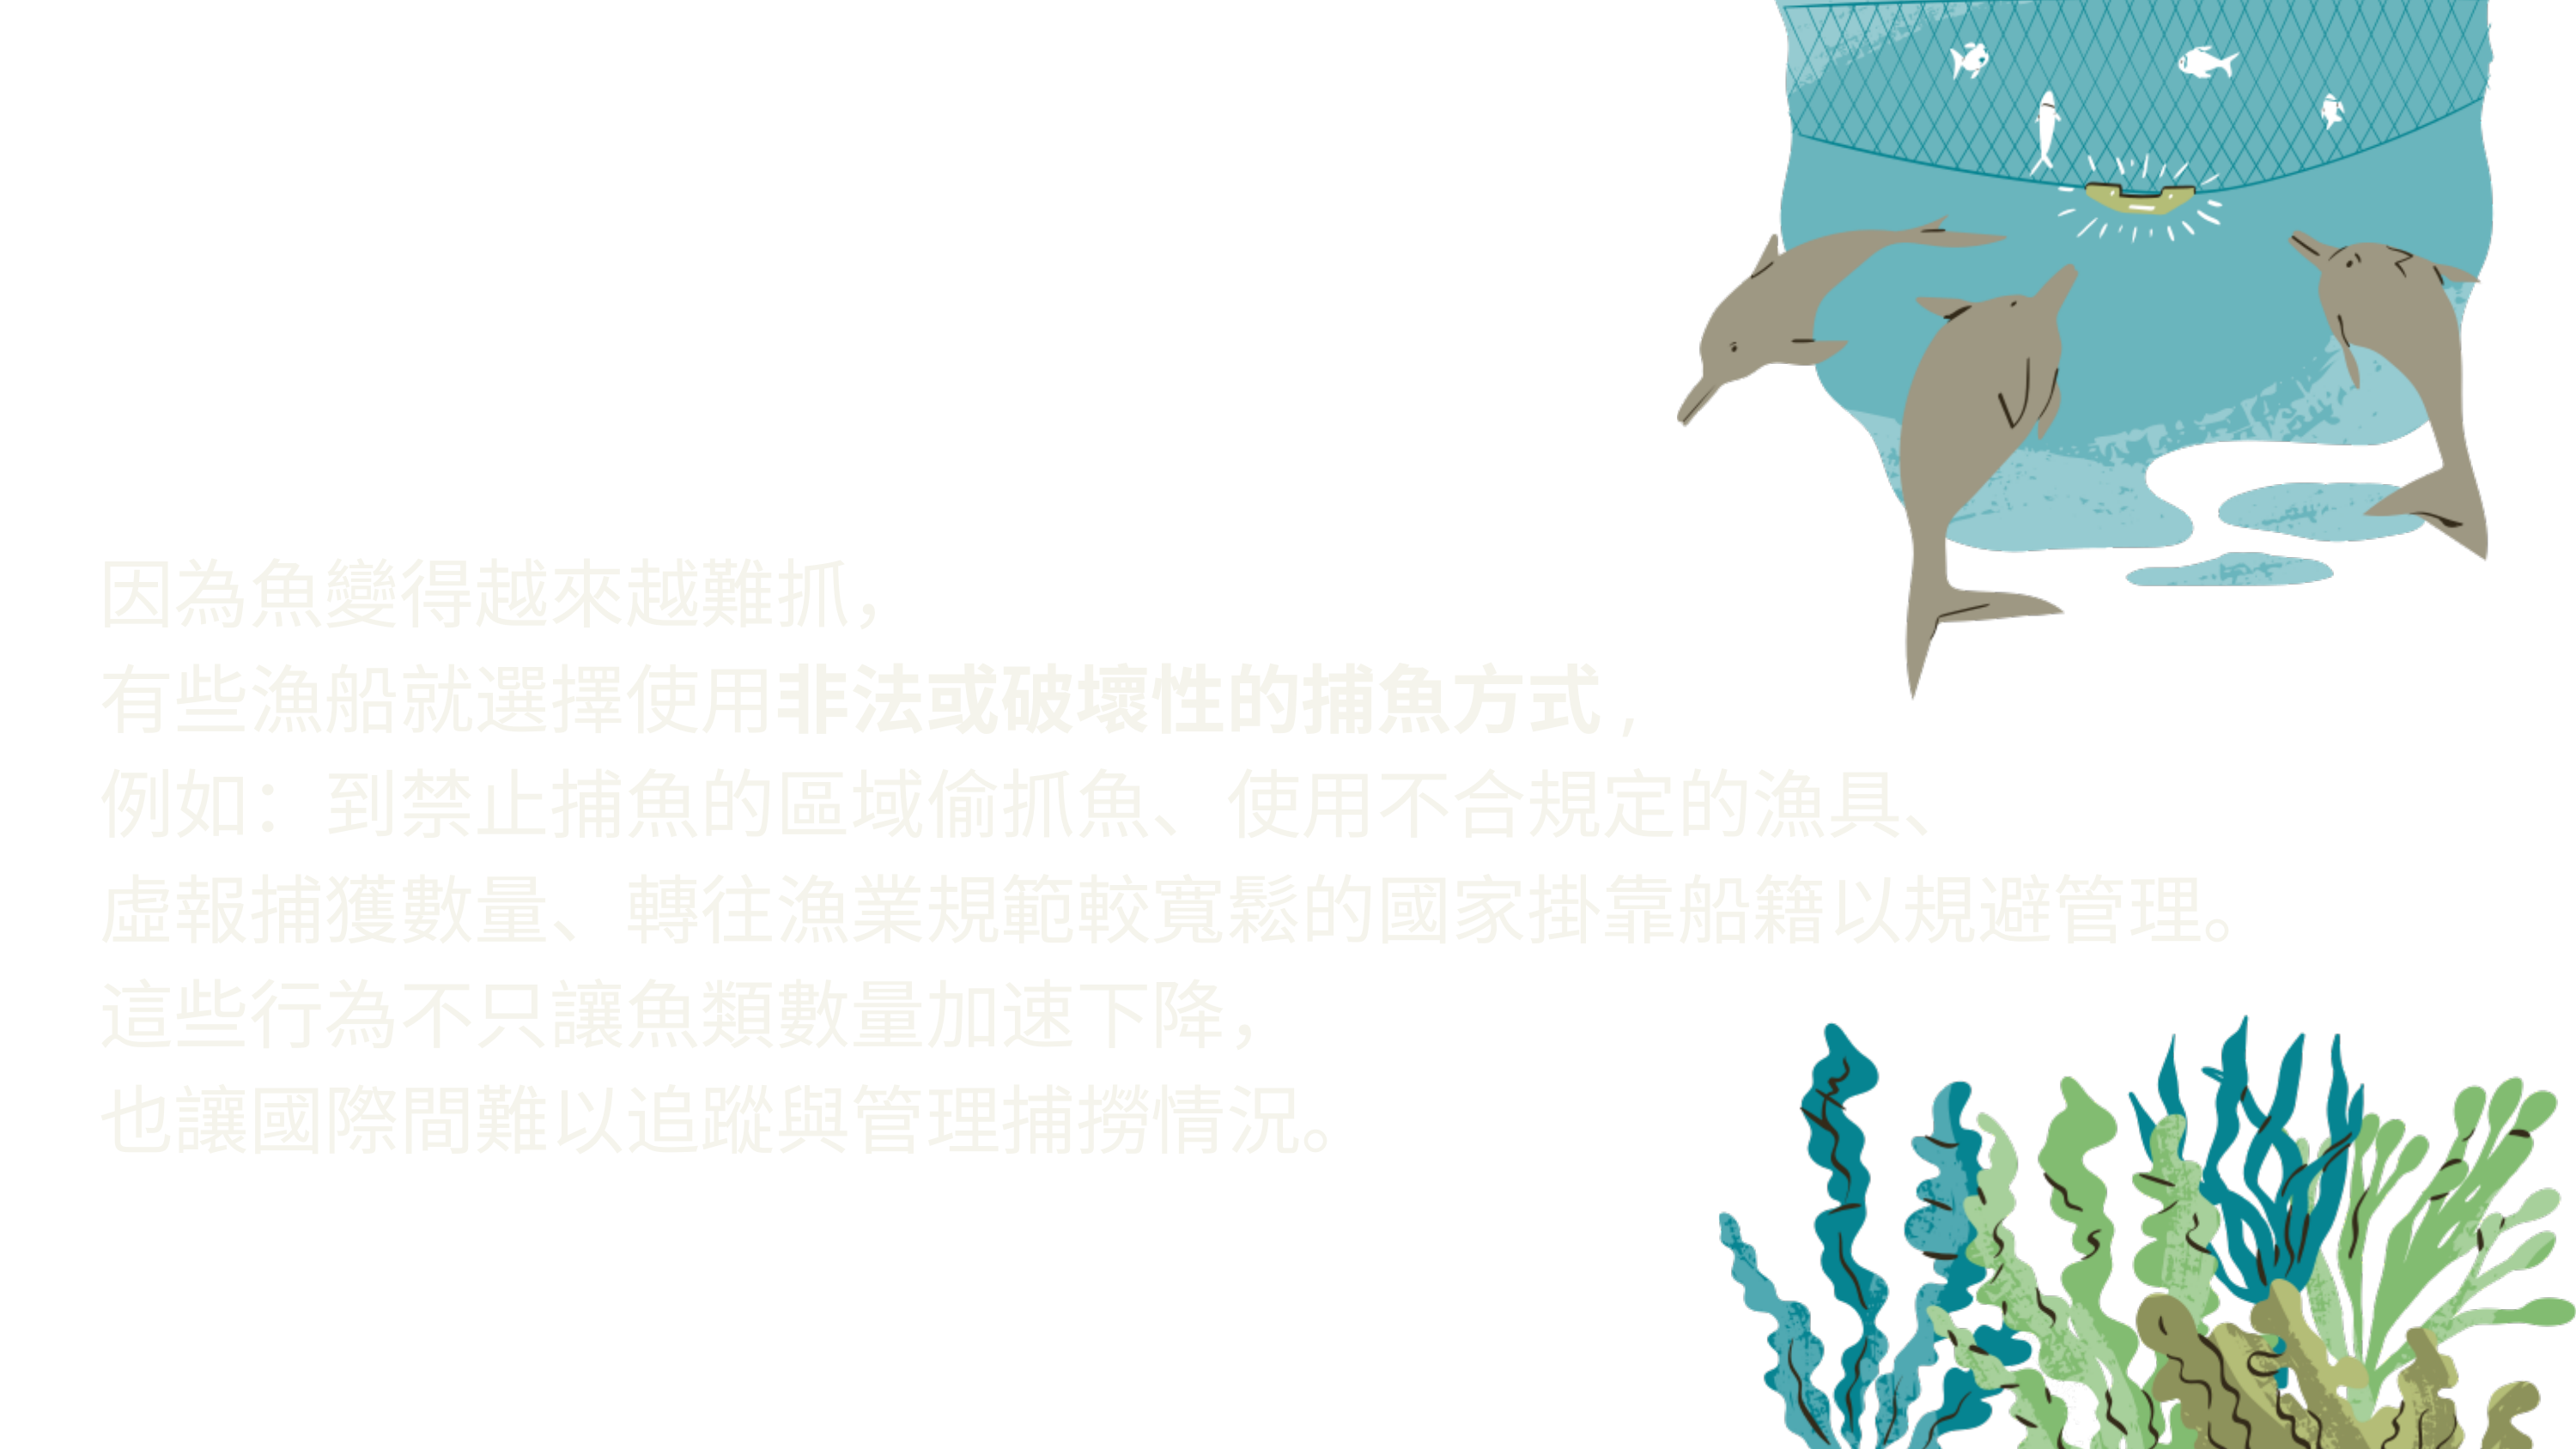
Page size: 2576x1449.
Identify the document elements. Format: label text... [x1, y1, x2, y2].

text_box [1677, 0, 2521, 234]
text_box 因為魚變得越來越難抓， 有些漁船就選擇使用非法或破壞性的捕魚方式, 例如：到禁止捕魚的區域偷抓魚、使用不合規定的漁具、 虛報捕獲數量、轉往漁業規範較寬鬆的國家掛靠船籍以規避管理。 這些行為不只讓魚類數量加速下降， 也讓國際間難以追蹤與管理捕撈情況。 [99, 531, 2278, 1278]
text_box [1677, 463, 2521, 701]
text_box [1718, 1014, 2576, 1449]
text_box 非法捕撈行為增加 [99, 234, 2576, 463]
